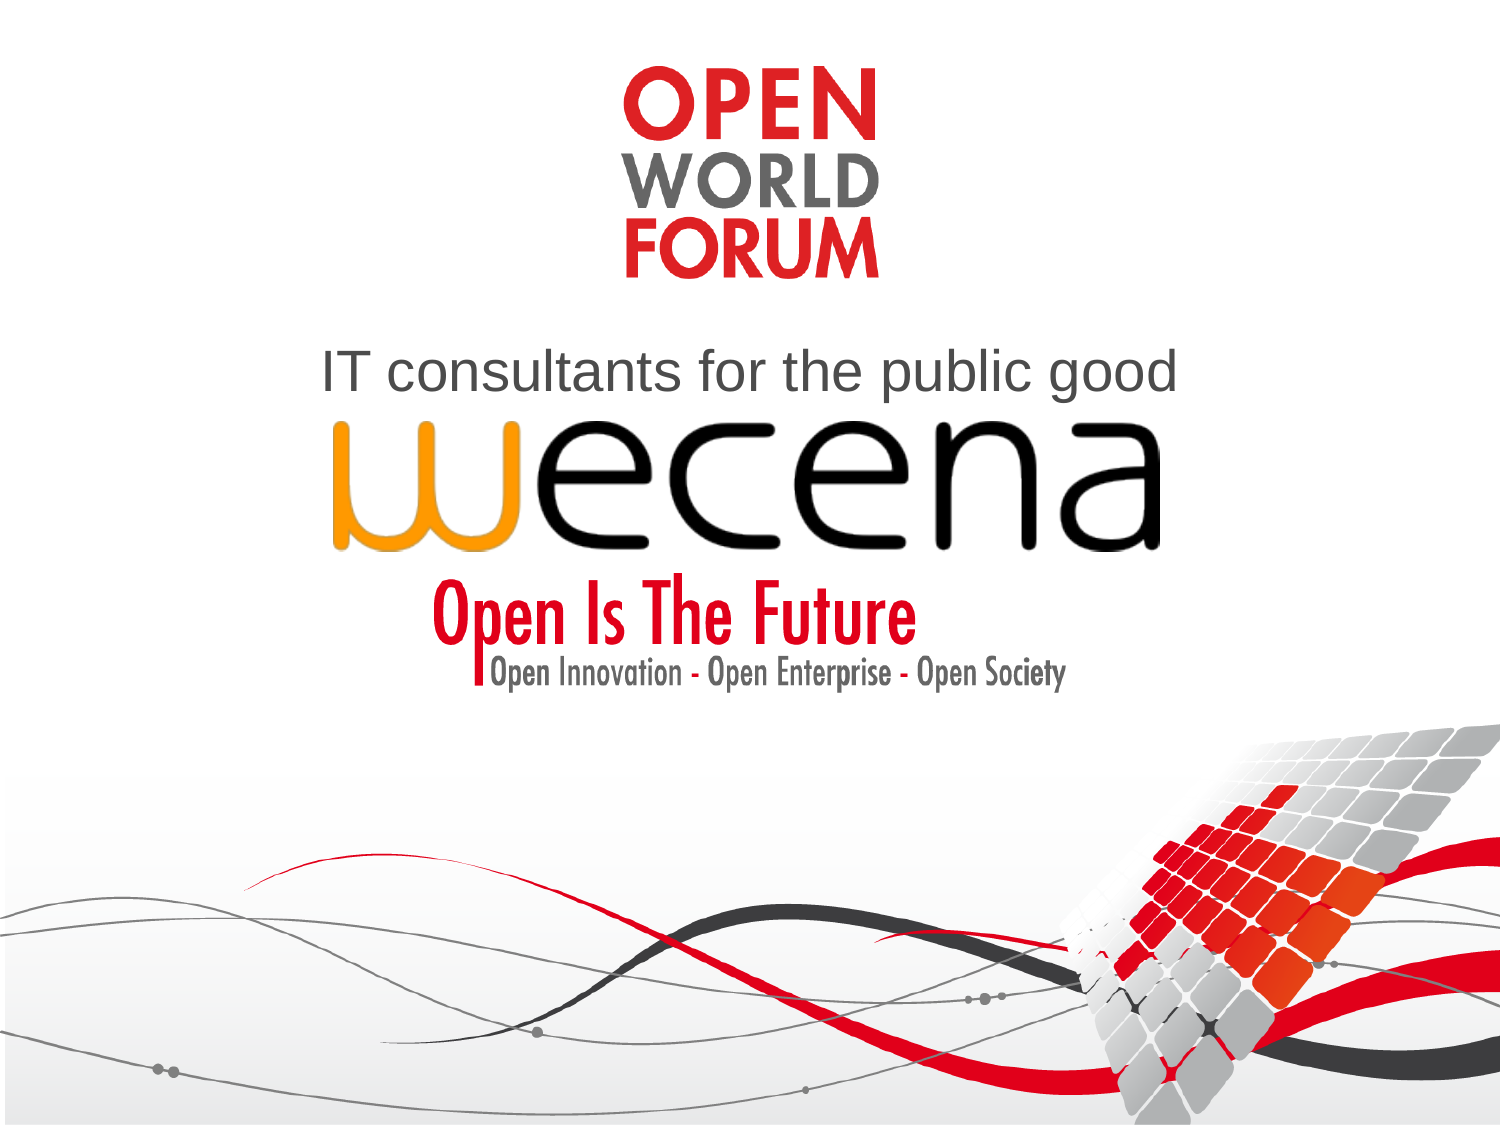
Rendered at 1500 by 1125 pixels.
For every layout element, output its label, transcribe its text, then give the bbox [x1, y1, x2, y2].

picture [333, 421, 1160, 552]
picture [0, 573, 1500, 1125]
picture [621, 66, 879, 277]
title IT consultants for the public good [0, 277, 1500, 466]
